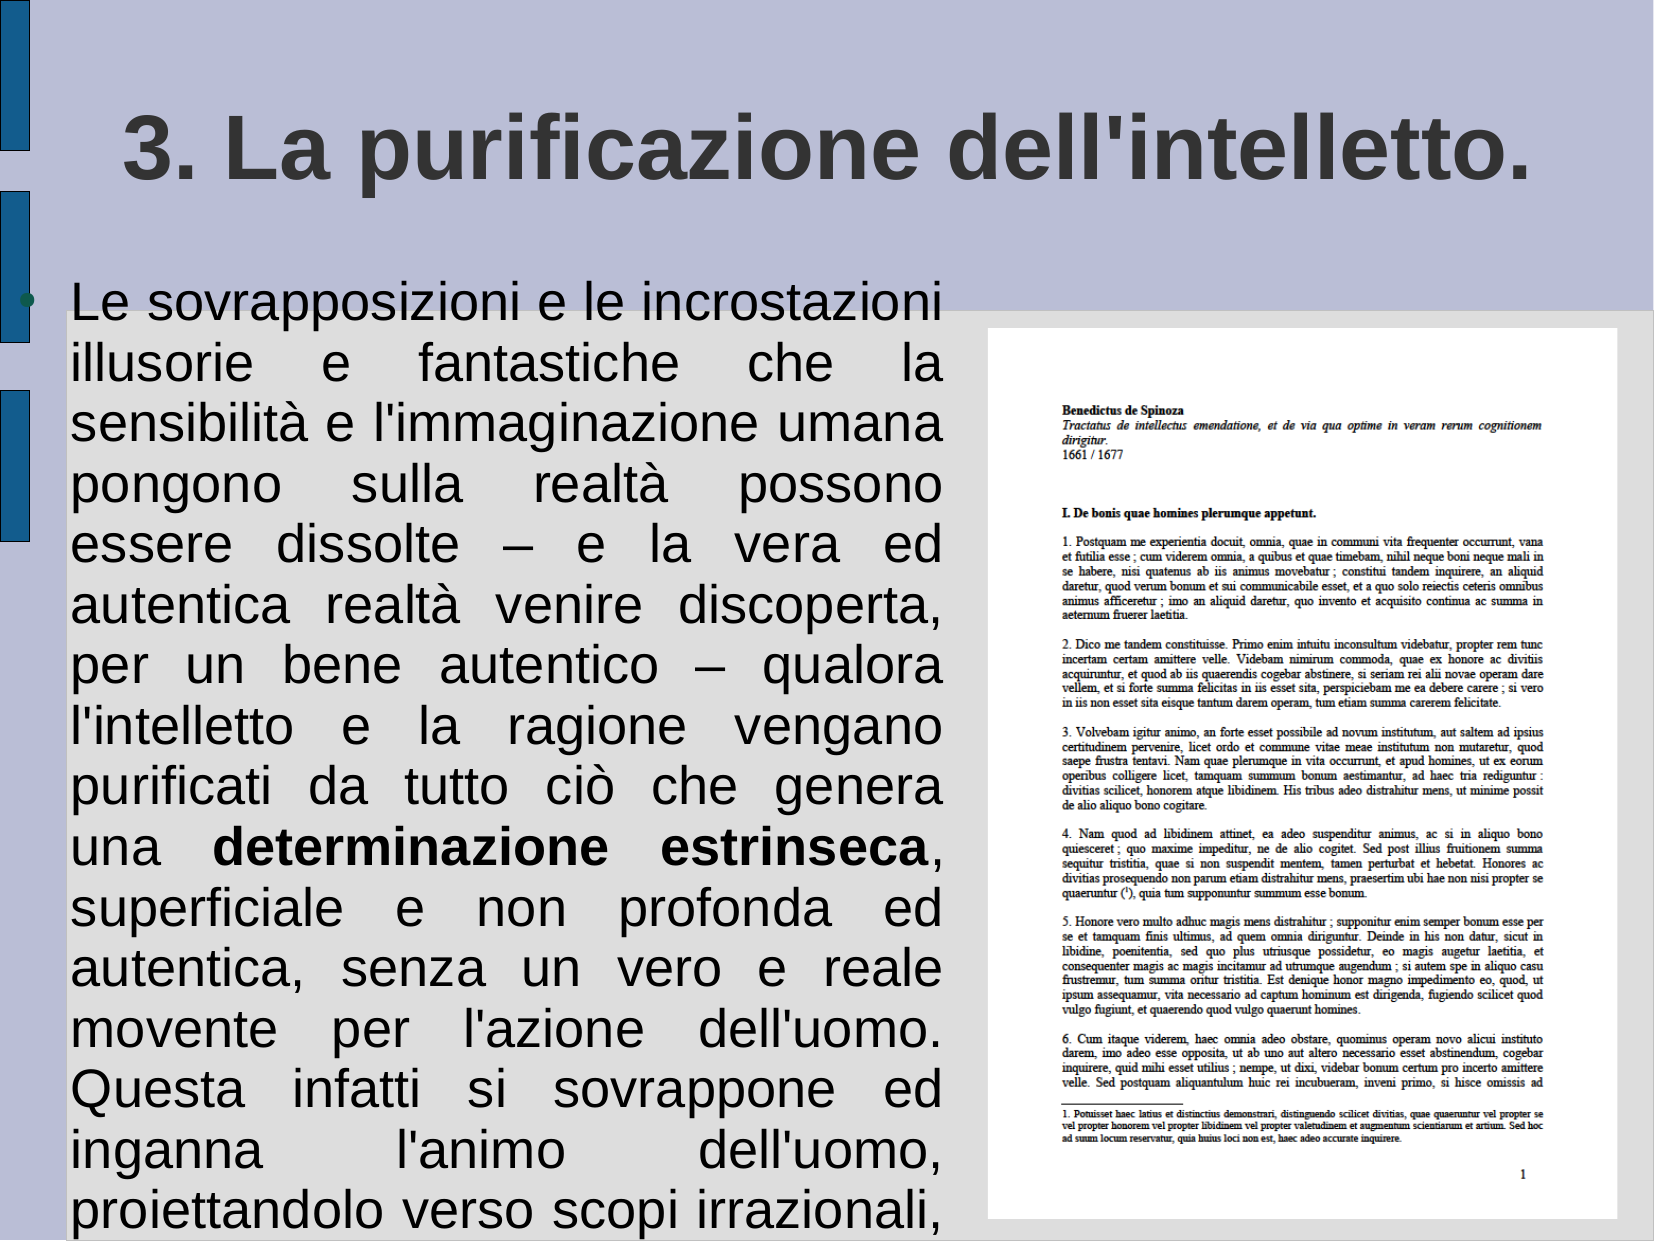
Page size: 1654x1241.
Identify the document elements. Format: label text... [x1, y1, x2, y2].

chart [987, 328, 1618, 1219]
list Le sovrapposizioni e le incrostazioni illusorie e fantastiche che la sensibilità e l'immaginazione umana pongono sulla realtà possono essere dissolte – e la vera ed autentica realtà venire discoperta, per un bene autentico – qualora l'intelletto e la ragione vengano purificati da tutto ciò che genera una determinazione estrinseca, superficiale e non profonda ed autentica, senza un vero e reale movente per l'azione dell'uomo. Questa infatti si sovrappone ed inganna l'animo dell'uomo, proiettandolo verso scopi irrazionali, insoddisfacenti ed infelici. [0, 271, 945, 1241]
title 3. La purificazione dell'intelletto. [92, 43, 1565, 251]
